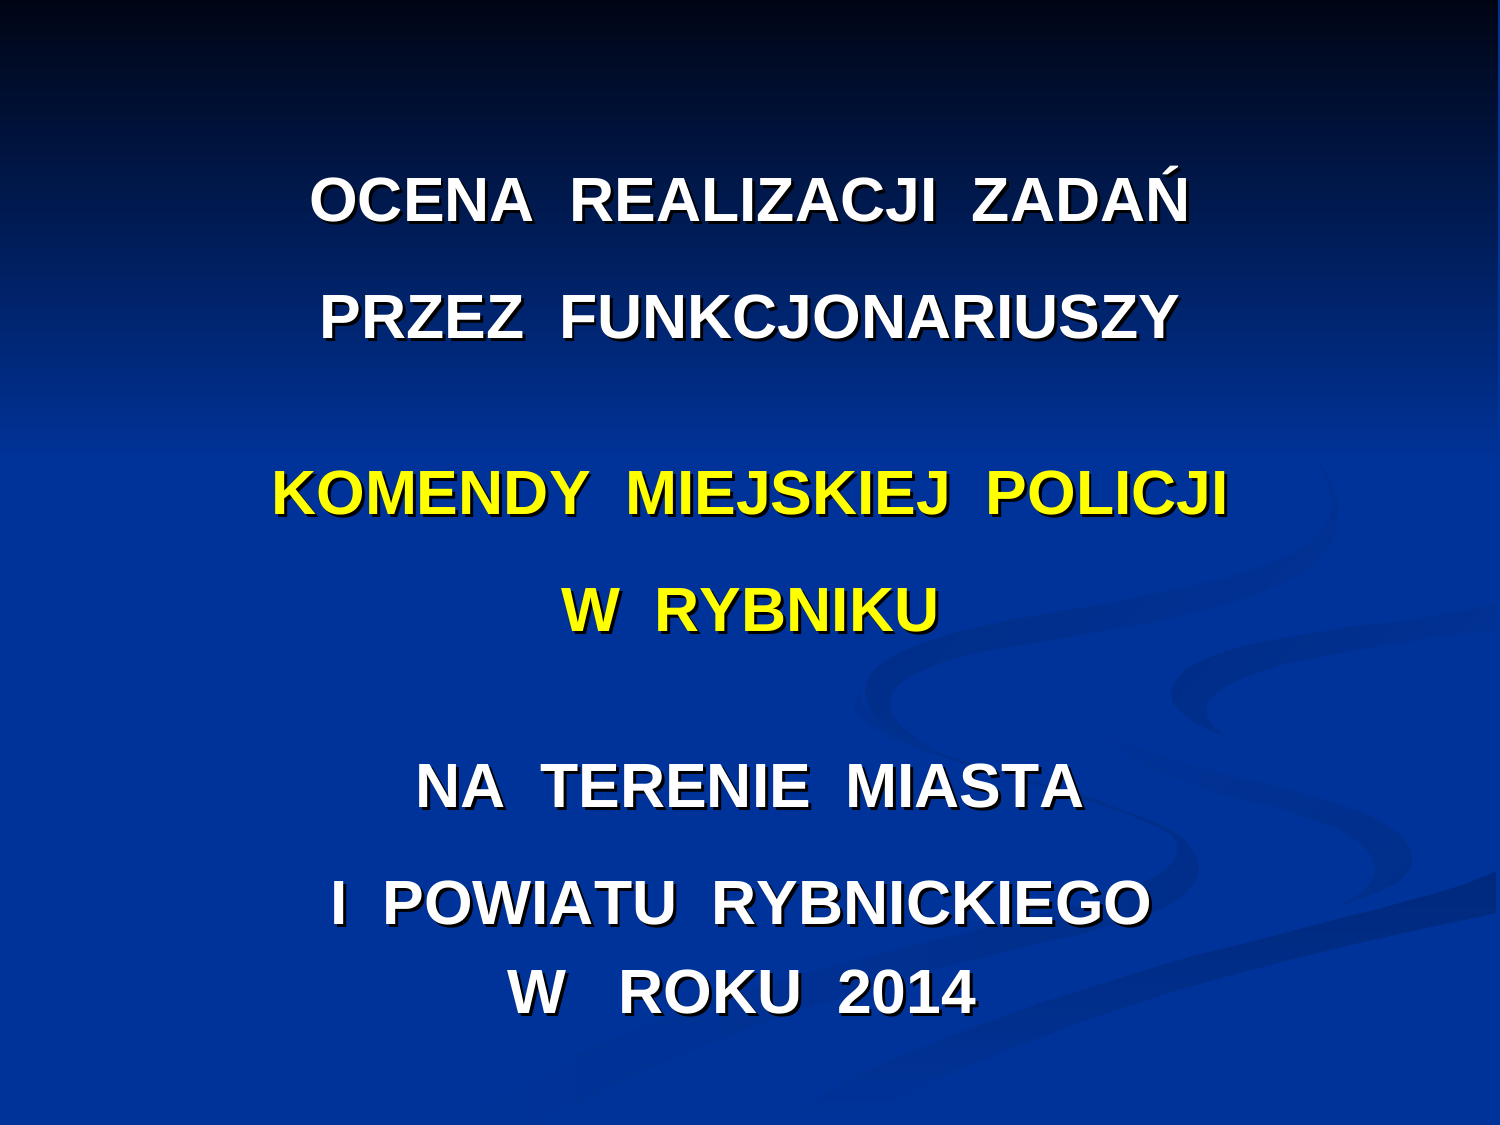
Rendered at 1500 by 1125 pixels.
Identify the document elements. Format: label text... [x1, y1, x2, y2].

text_box OCENA REALIZACJI ZADAŃ PRZEZ FUNKCJONARIUSZY KOMENDY MIEJSKIEJ POLICJI W RYBNIKU NA TERENIE MIASTA I POWIATU RYBNICKIEGO W ROKU 2014 [26, 30, 1474, 993]
